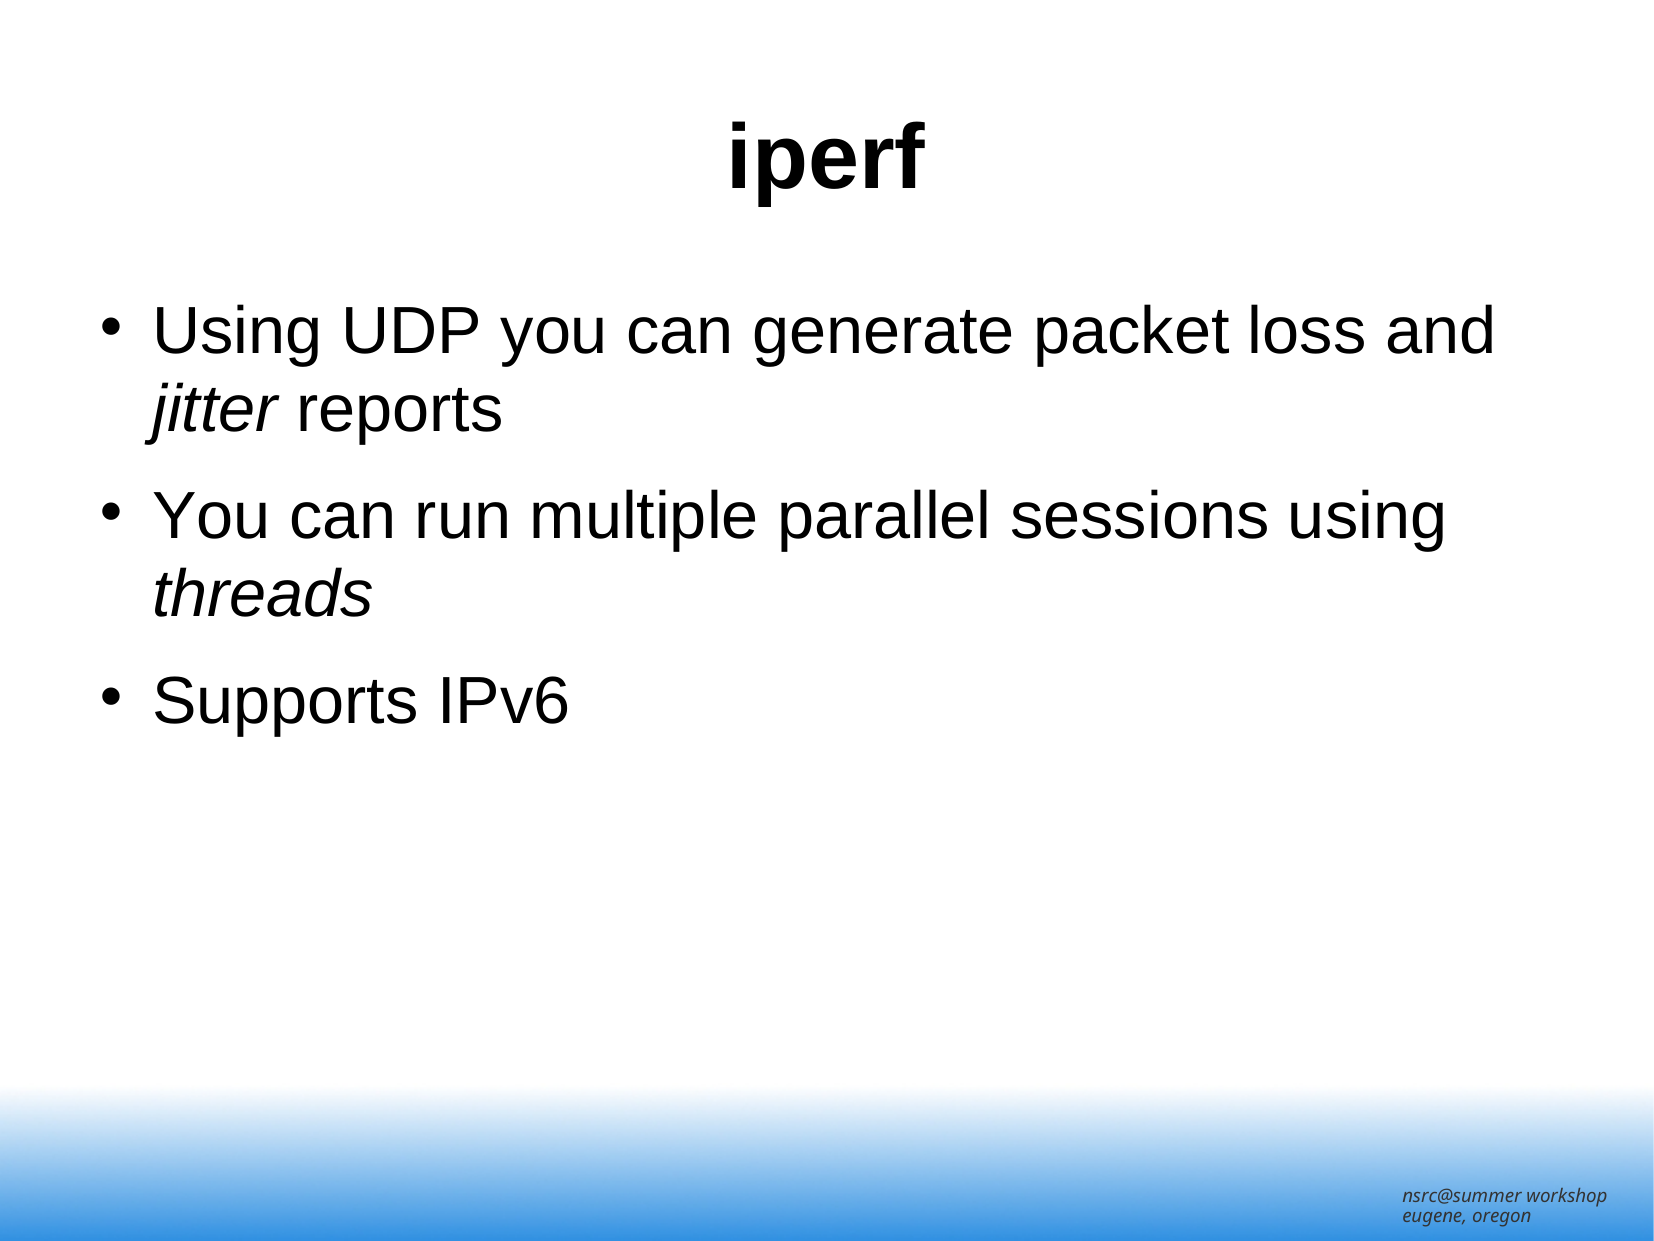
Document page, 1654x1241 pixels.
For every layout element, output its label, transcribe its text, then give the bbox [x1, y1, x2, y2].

picture [0, 1083, 1654, 1241]
title iperf [82, 56, 1571, 249]
list Using UDP you can generate packet loss and jitter reports You can run multiple parallel sessions using threads Supports IPv6 [82, 290, 1571, 1073]
